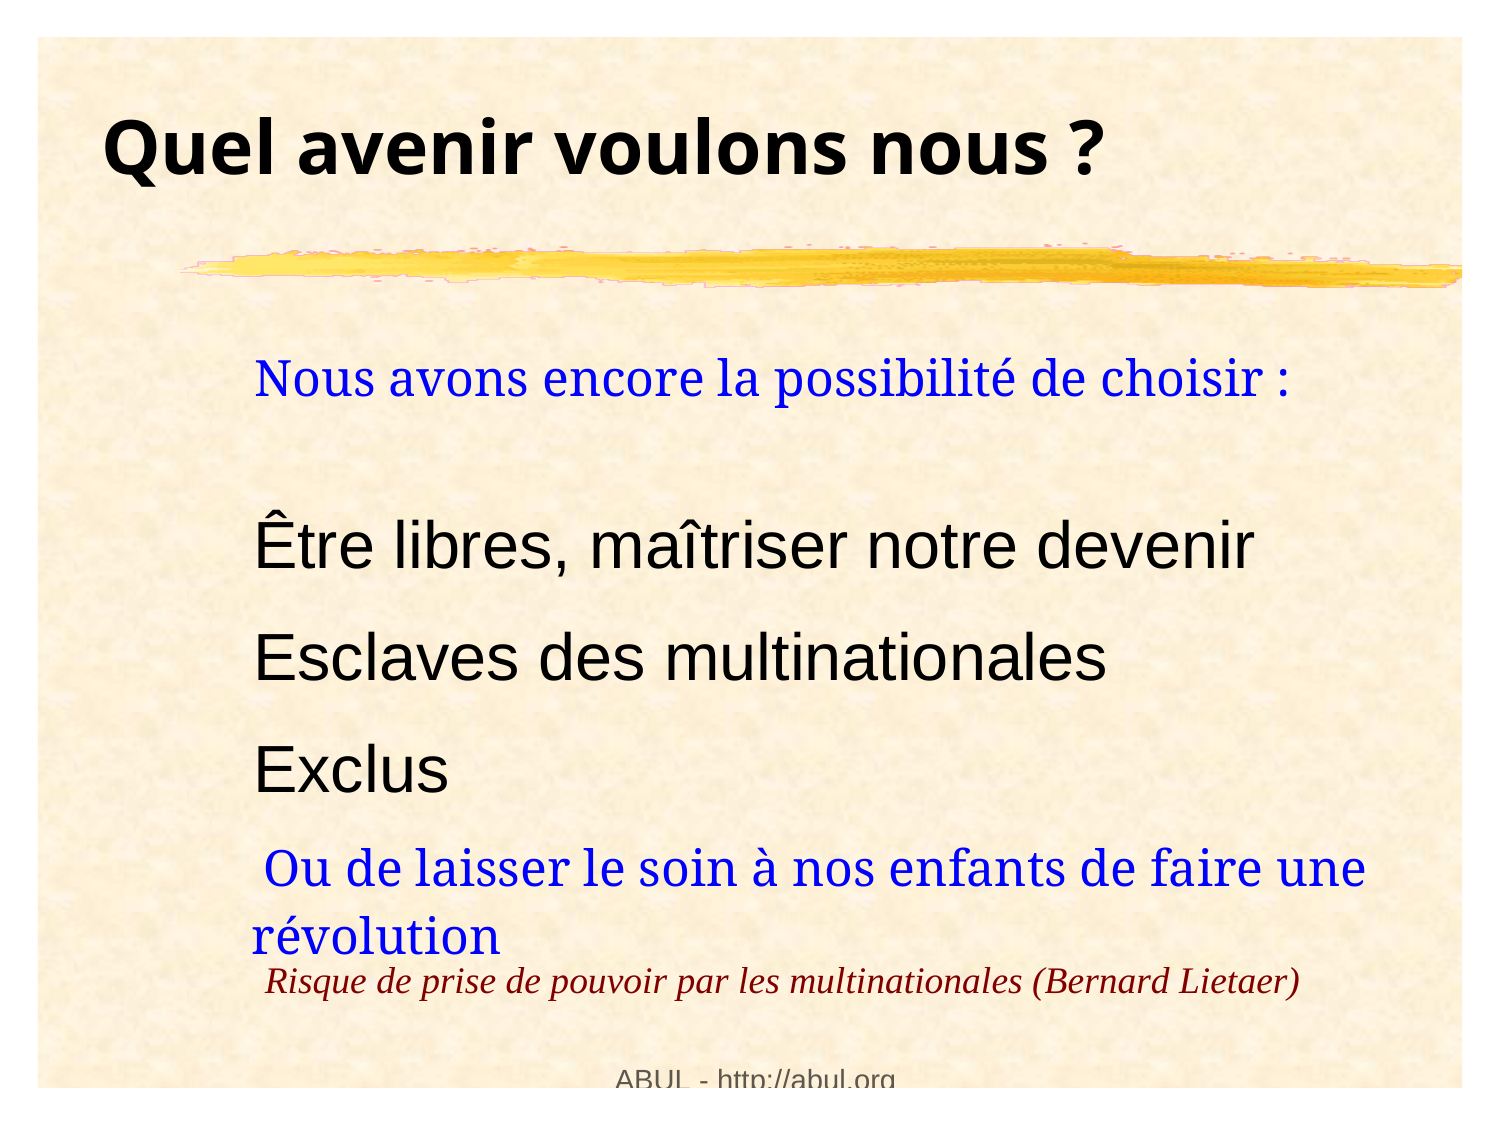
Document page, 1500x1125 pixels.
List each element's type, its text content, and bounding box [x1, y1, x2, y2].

text_box Nous avons encore la possibilité de choisir : [242, 343, 1373, 402]
text_box Ou de laisser le soin à nos enfants de faire une révolution [251, 832, 1436, 950]
title Quel avenir voulons nous ? [101, 39, 1312, 253]
picture [37, 37, 1463, 1088]
text_box [287, 1013, 1150, 1096]
text_box Être libres, maîtriser notre devenir Esclaves des multinationales Exclus [234, 470, 1379, 803]
text_box Risque de prise de pouvoir par les multinationales (Bernard Lietaer) [252, 960, 1366, 1013]
